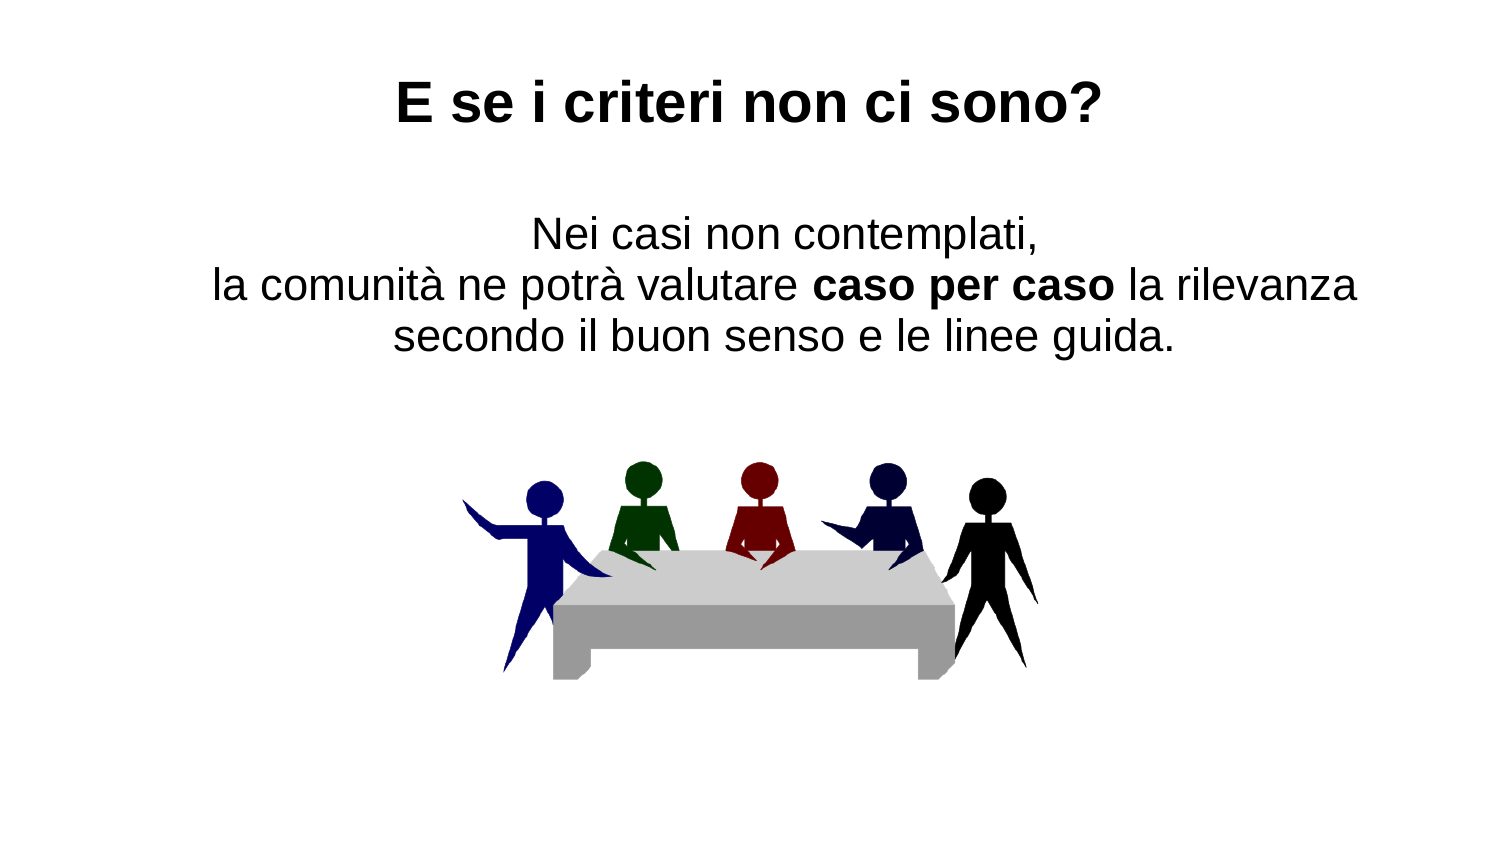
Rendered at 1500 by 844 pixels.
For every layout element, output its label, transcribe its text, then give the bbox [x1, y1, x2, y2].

picture [454, 453, 1046, 687]
list Nei casi non contemplati, la comunità ne potrà valutare caso per caso la rilevanza secondo il buon senso e le linee guida. [75, 168, 1425, 402]
title E se i criteri non ci sono? [75, 33, 1425, 168]
